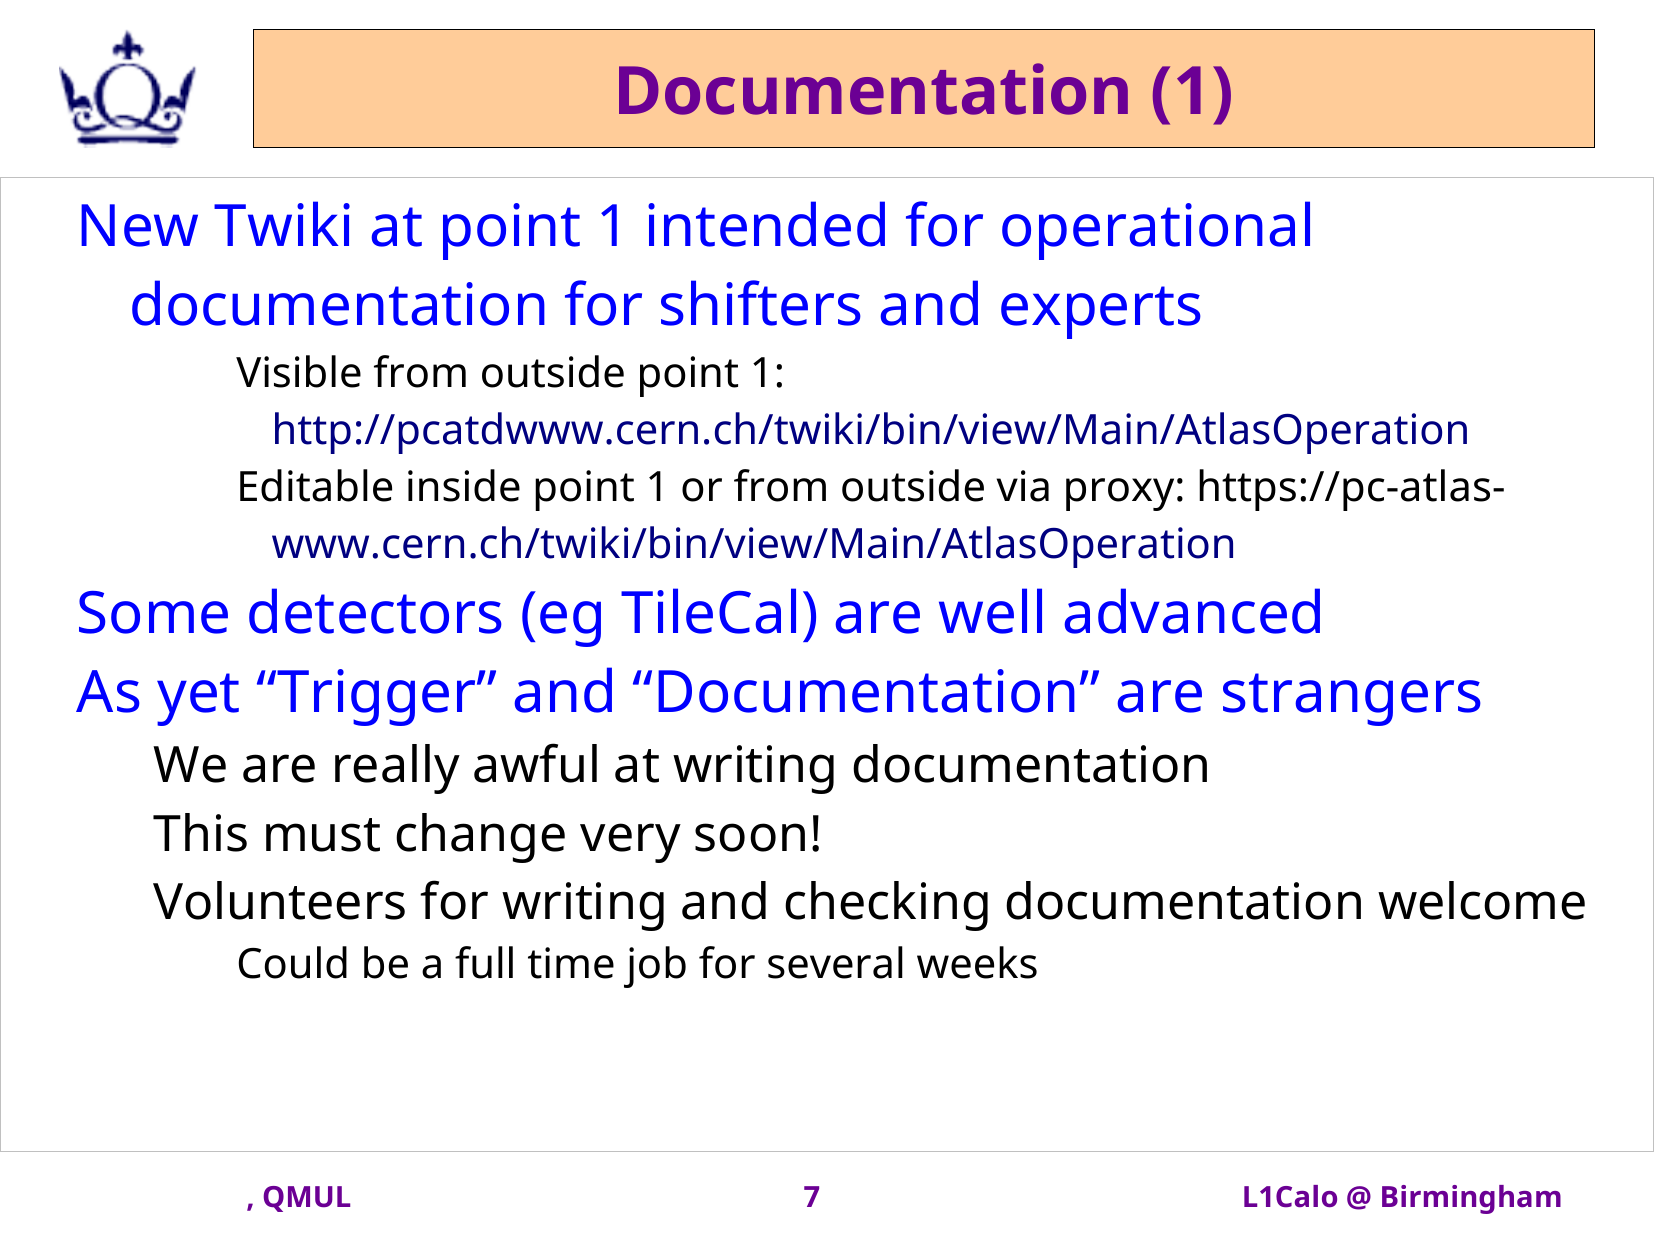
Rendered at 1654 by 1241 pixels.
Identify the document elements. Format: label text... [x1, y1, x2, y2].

title Documentation (1) [253, 29, 1595, 148]
list New Twiki at point 1 intended for operational documentation for shifters and experts Visible from outside point 1:http://pcatdwww.cern.ch/twiki/bin/view/Main/AtlasOperation Editable inside point 1 or from outside via proxy: https://pc‑atlas‑www.cern.ch/twiki/bin/view/Main/AtlasOperation Some detectors (eg TileCal) are well advanced As yet “Trigger” and “Documentation” are strangers We are really awful at writing documentation This must change very soon! Volunteers for writing and checking documentation welcome Could be a full time job for several weeks [59, 184, 1603, 1146]
picture [59, 29, 200, 148]
